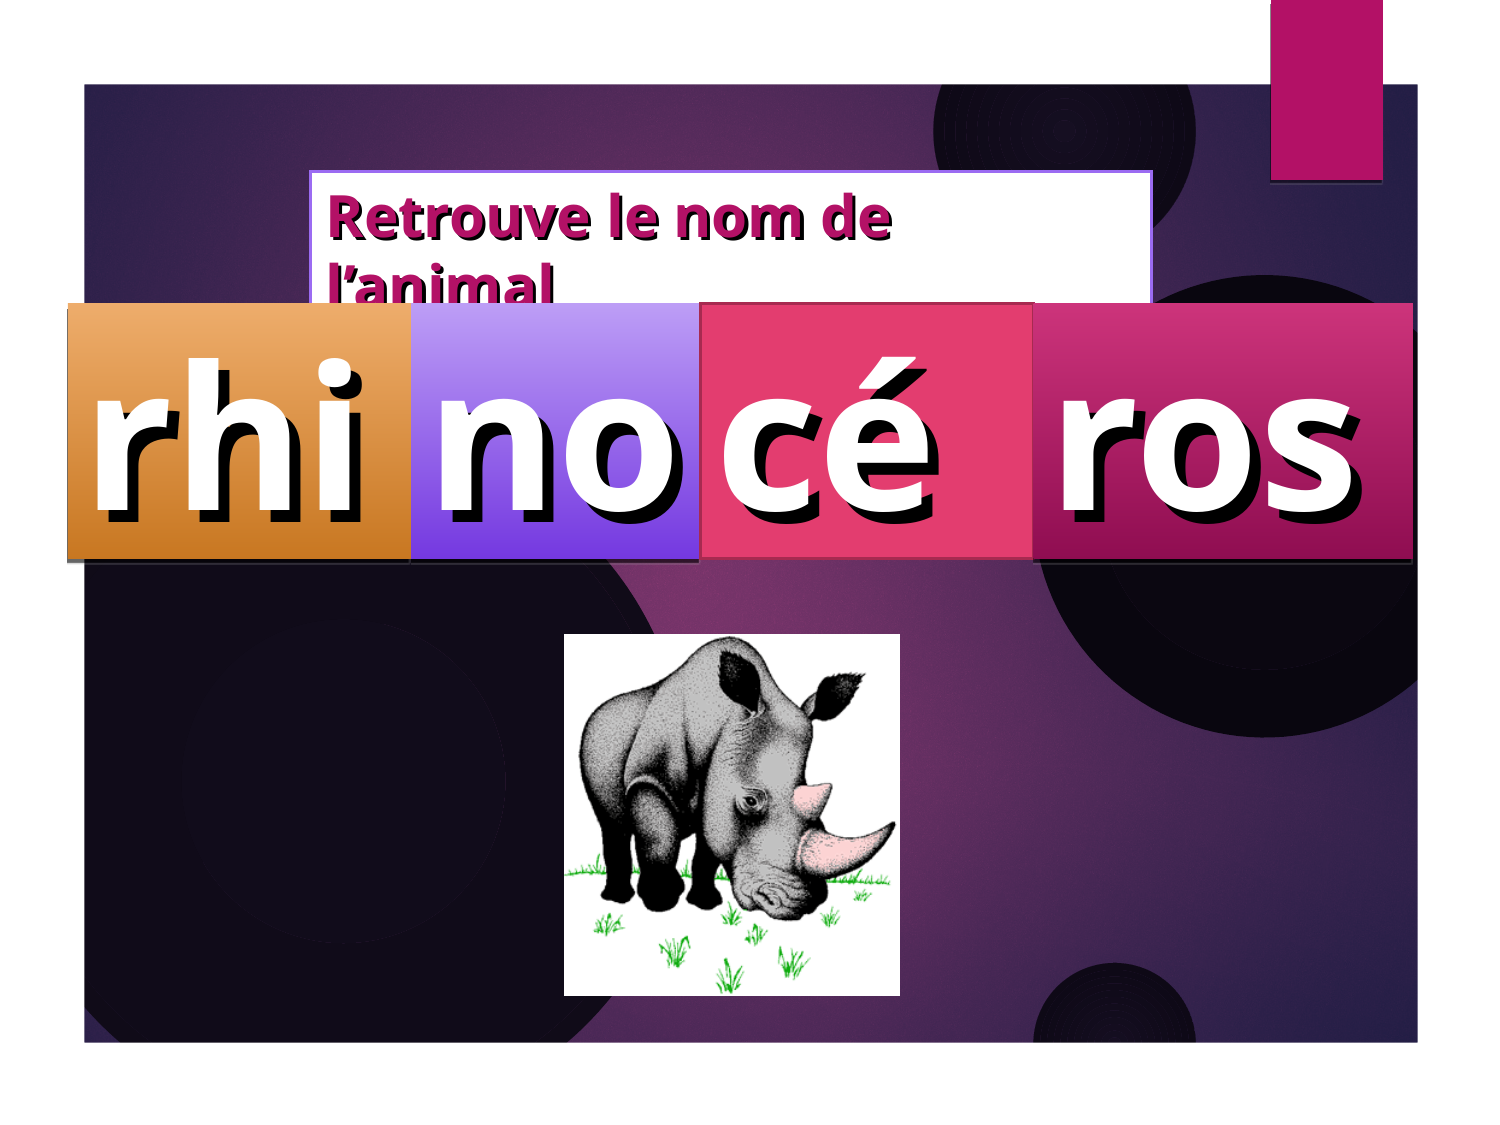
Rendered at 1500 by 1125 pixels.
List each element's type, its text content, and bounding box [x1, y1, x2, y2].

text_box rhi [68, 303, 411, 558]
picture [564, 634, 900, 996]
text_box cé [700, 303, 1034, 558]
text_box ros [1034, 303, 1413, 558]
text_box Retrouve le nom de l’animal [311, 172, 1151, 303]
text_box no [411, 303, 700, 558]
